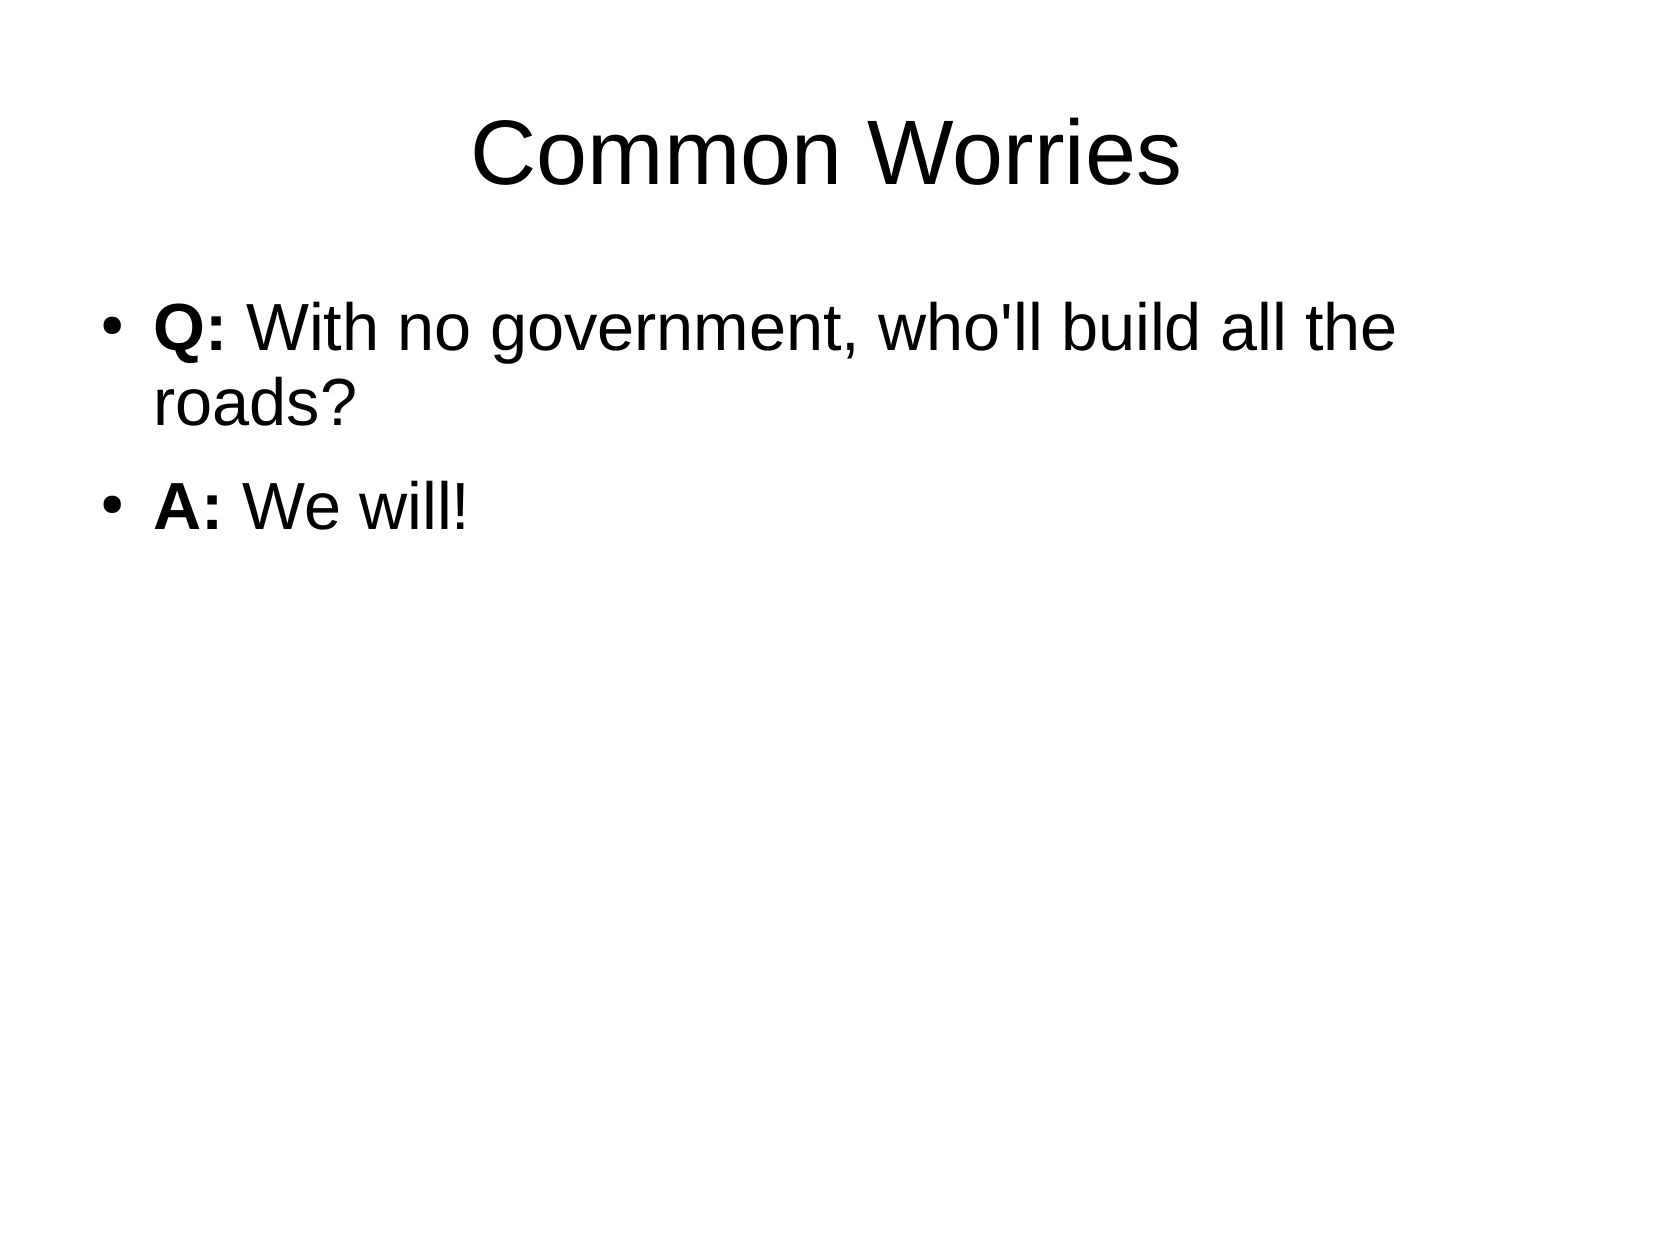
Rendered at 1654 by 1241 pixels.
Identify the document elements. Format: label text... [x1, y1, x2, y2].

title Common Worries [82, 56, 1571, 250]
list Q: With no government, who'll build all the roads? A: We will! [82, 290, 1571, 1094]
